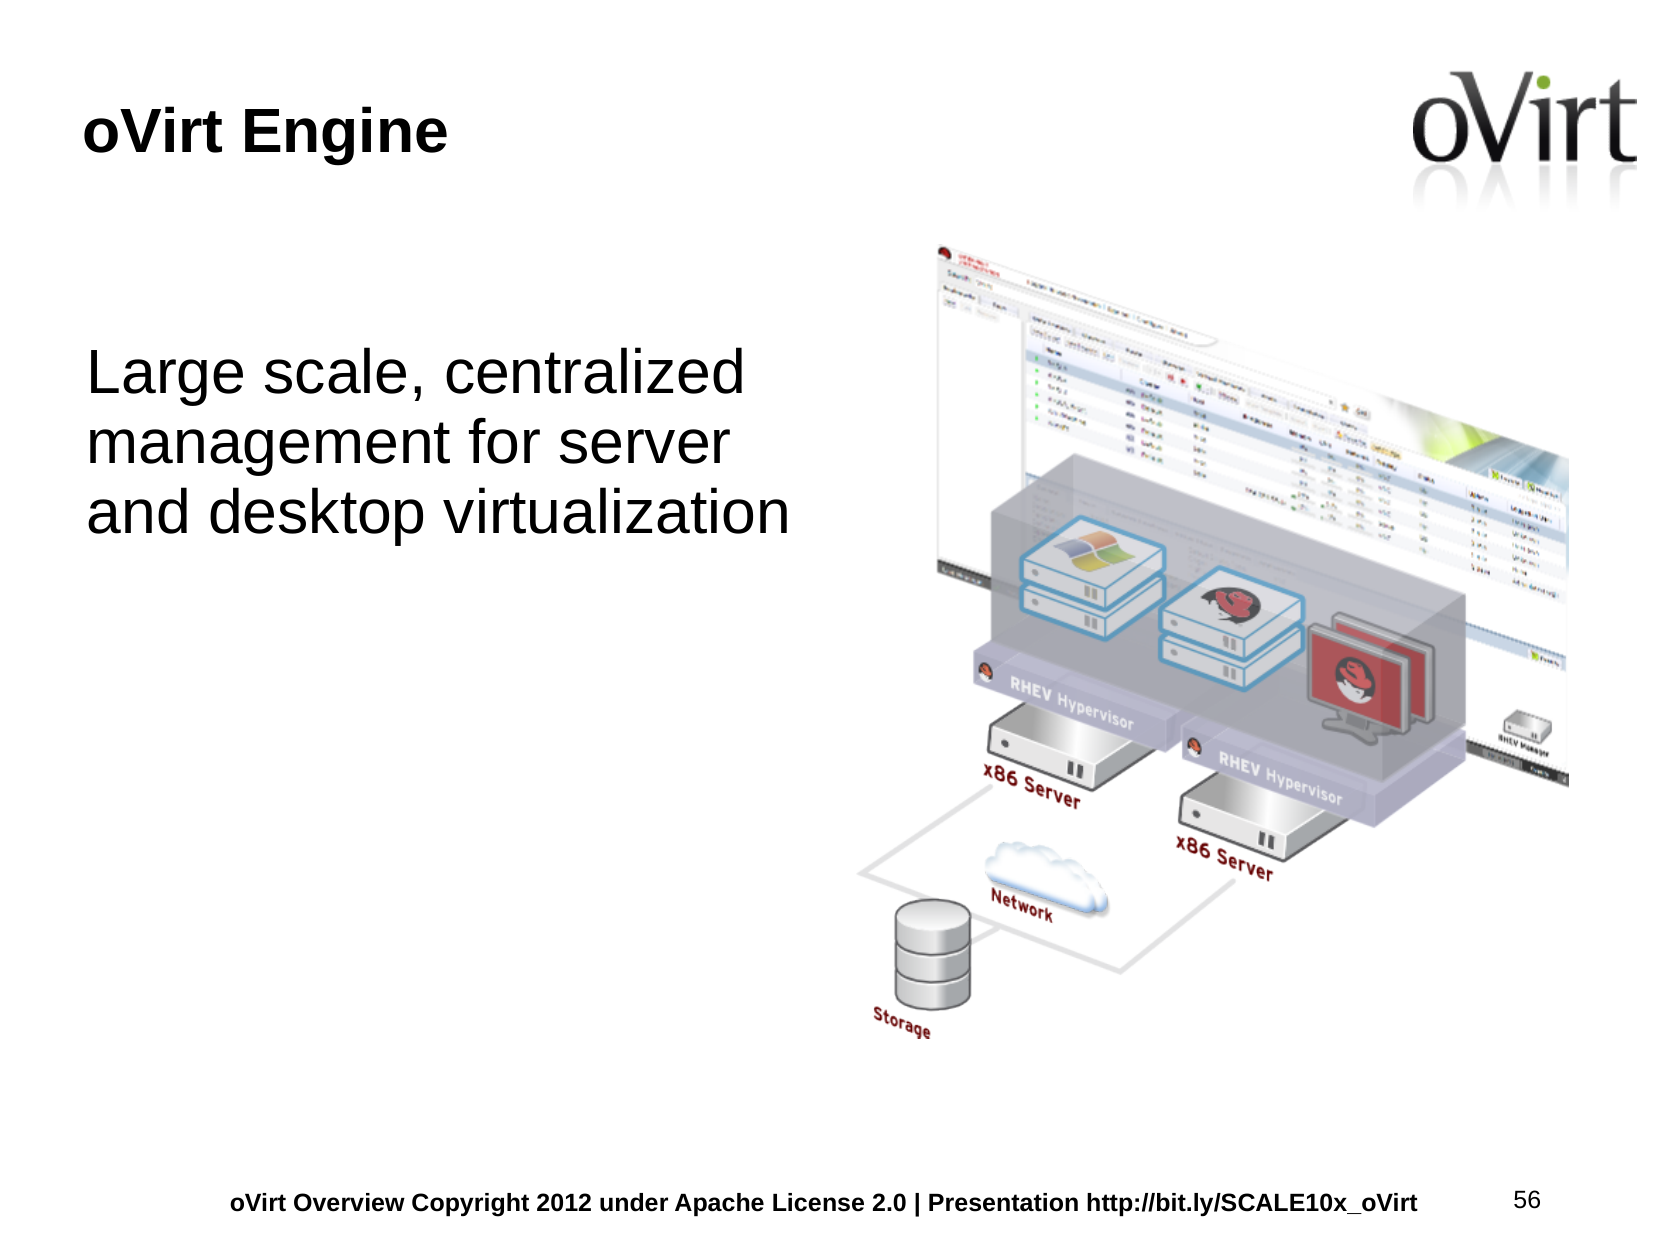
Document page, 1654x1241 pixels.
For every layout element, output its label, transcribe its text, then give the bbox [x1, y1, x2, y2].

title oVirt Engine [82, 37, 1571, 226]
picture [1571, 63, 1637, 212]
list Large scale, centralized management for server and desktop virtualization [86, 337, 814, 601]
picture [849, 244, 1576, 1039]
